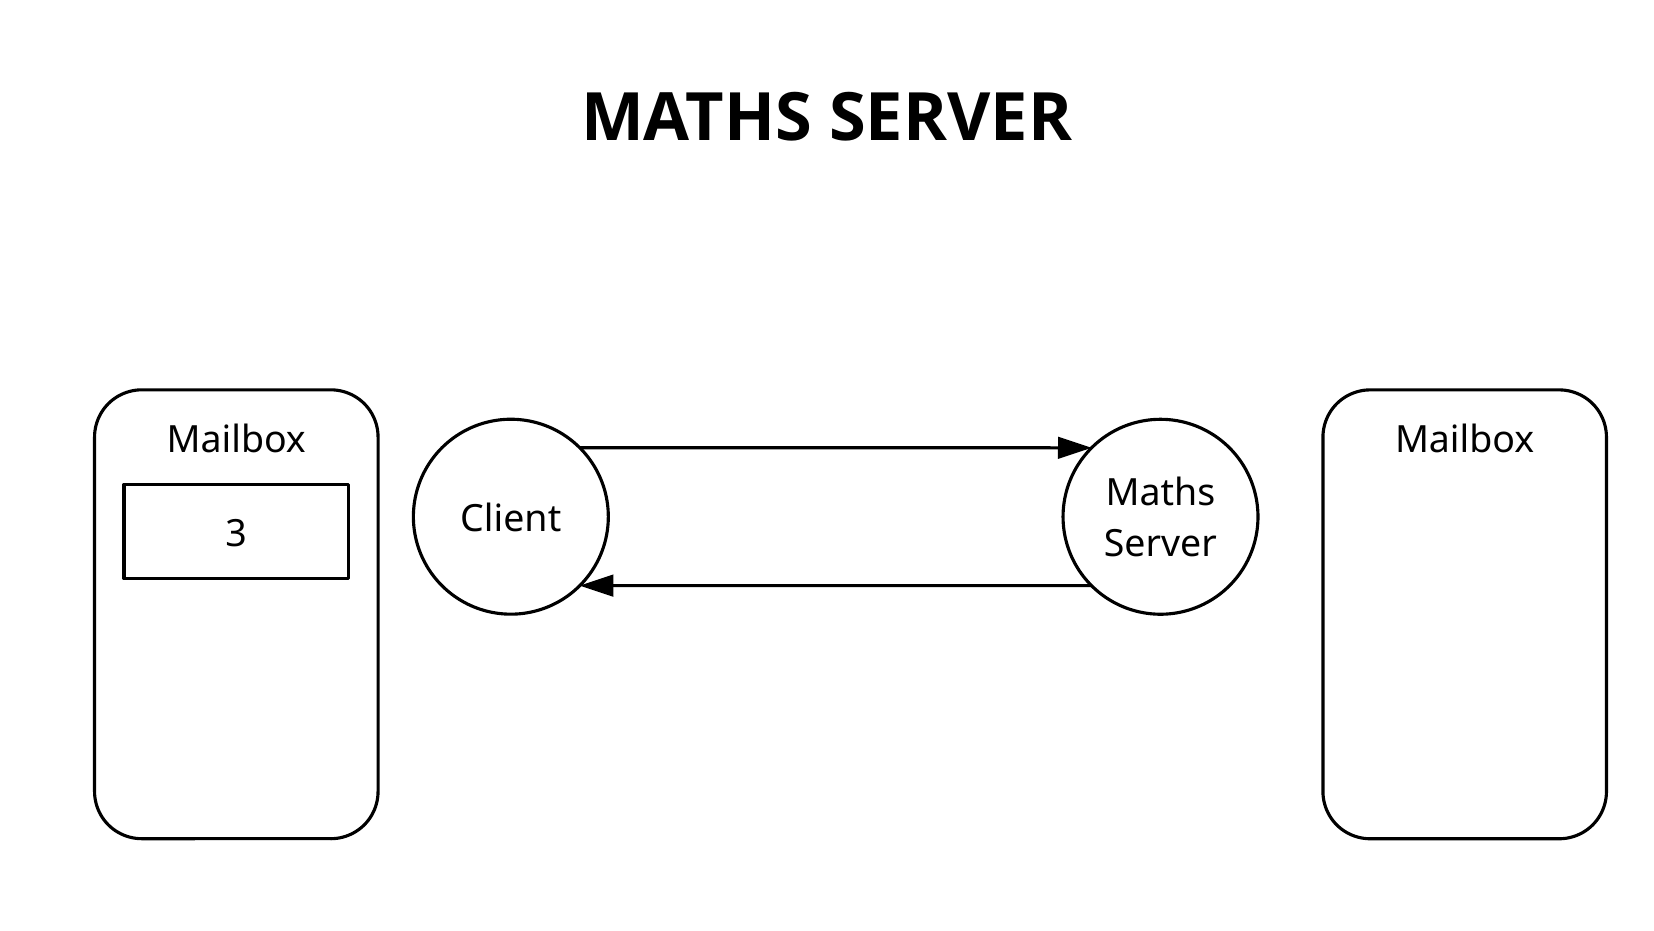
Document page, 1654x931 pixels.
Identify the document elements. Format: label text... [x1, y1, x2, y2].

text_box Mailbox [1322, 389, 1607, 839]
text_box Maths Server [1063, 419, 1258, 615]
title MATHS SERVER [82, 36, 1571, 193]
text_box 3 [124, 484, 349, 579]
text_box Mailbox [94, 389, 379, 839]
text_box Client [413, 419, 609, 615]
